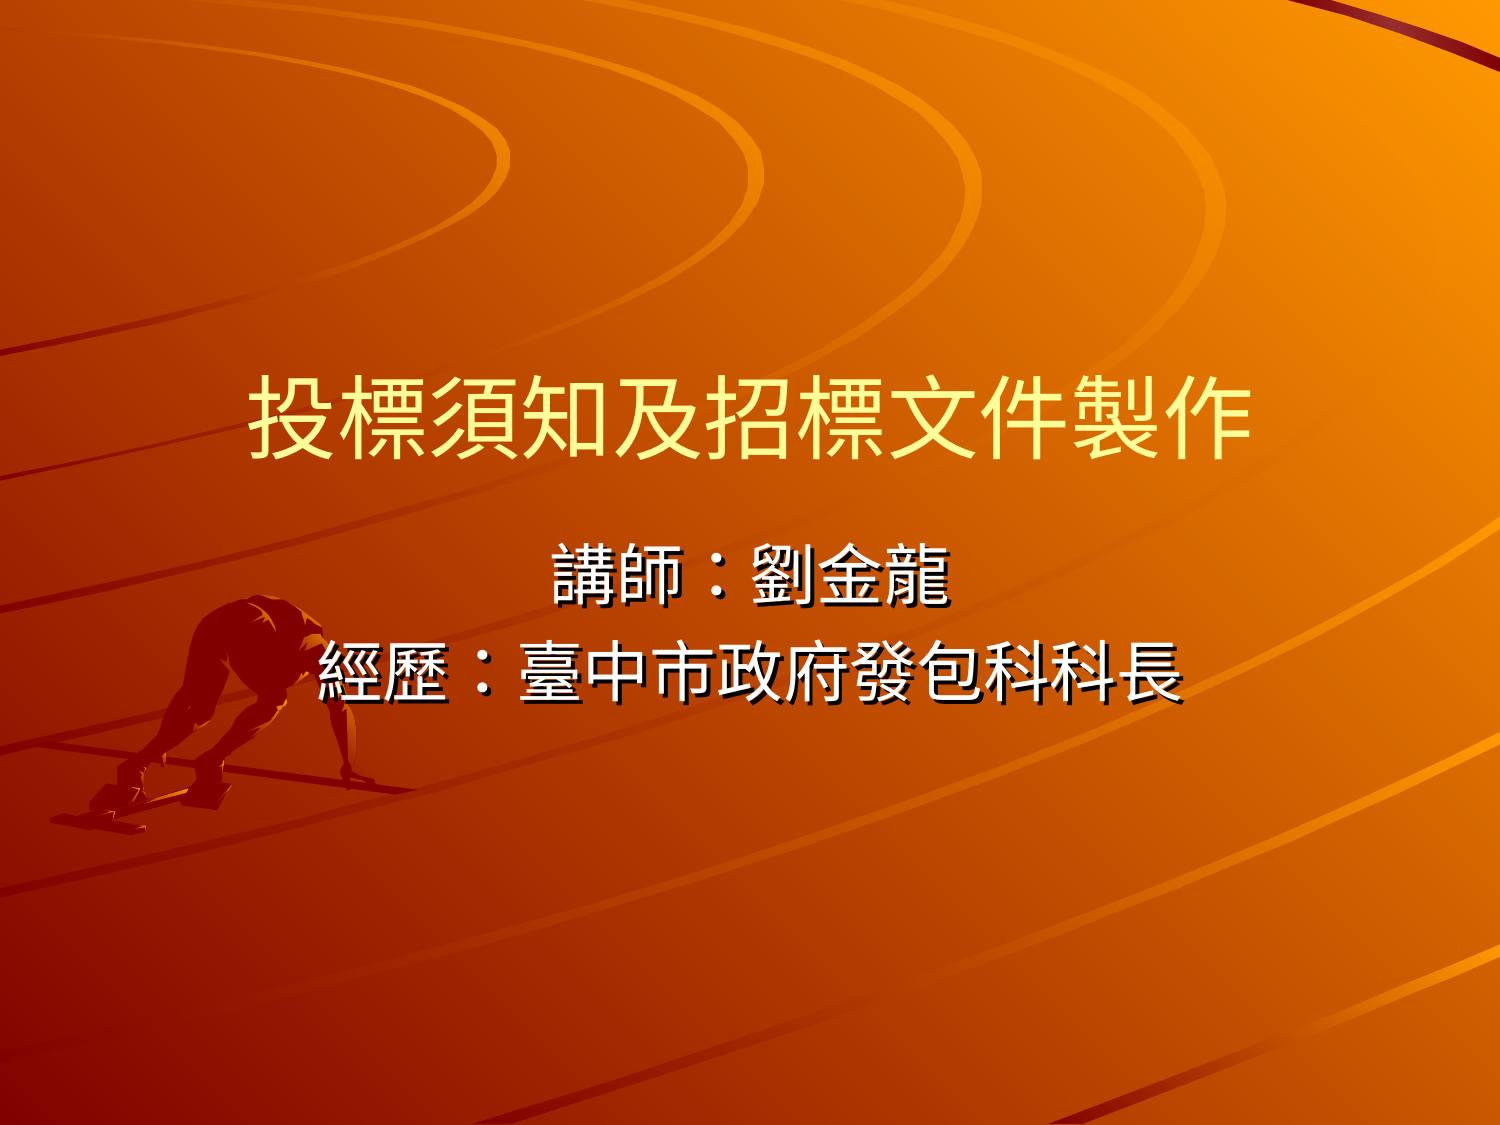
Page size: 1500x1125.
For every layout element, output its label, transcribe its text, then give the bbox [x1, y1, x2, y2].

subtitle 講師：劉金龍 經歷：臺中市政府發包科科長 [225, 525, 1276, 814]
title 投標須知及招標文件製作 [112, 237, 1388, 479]
